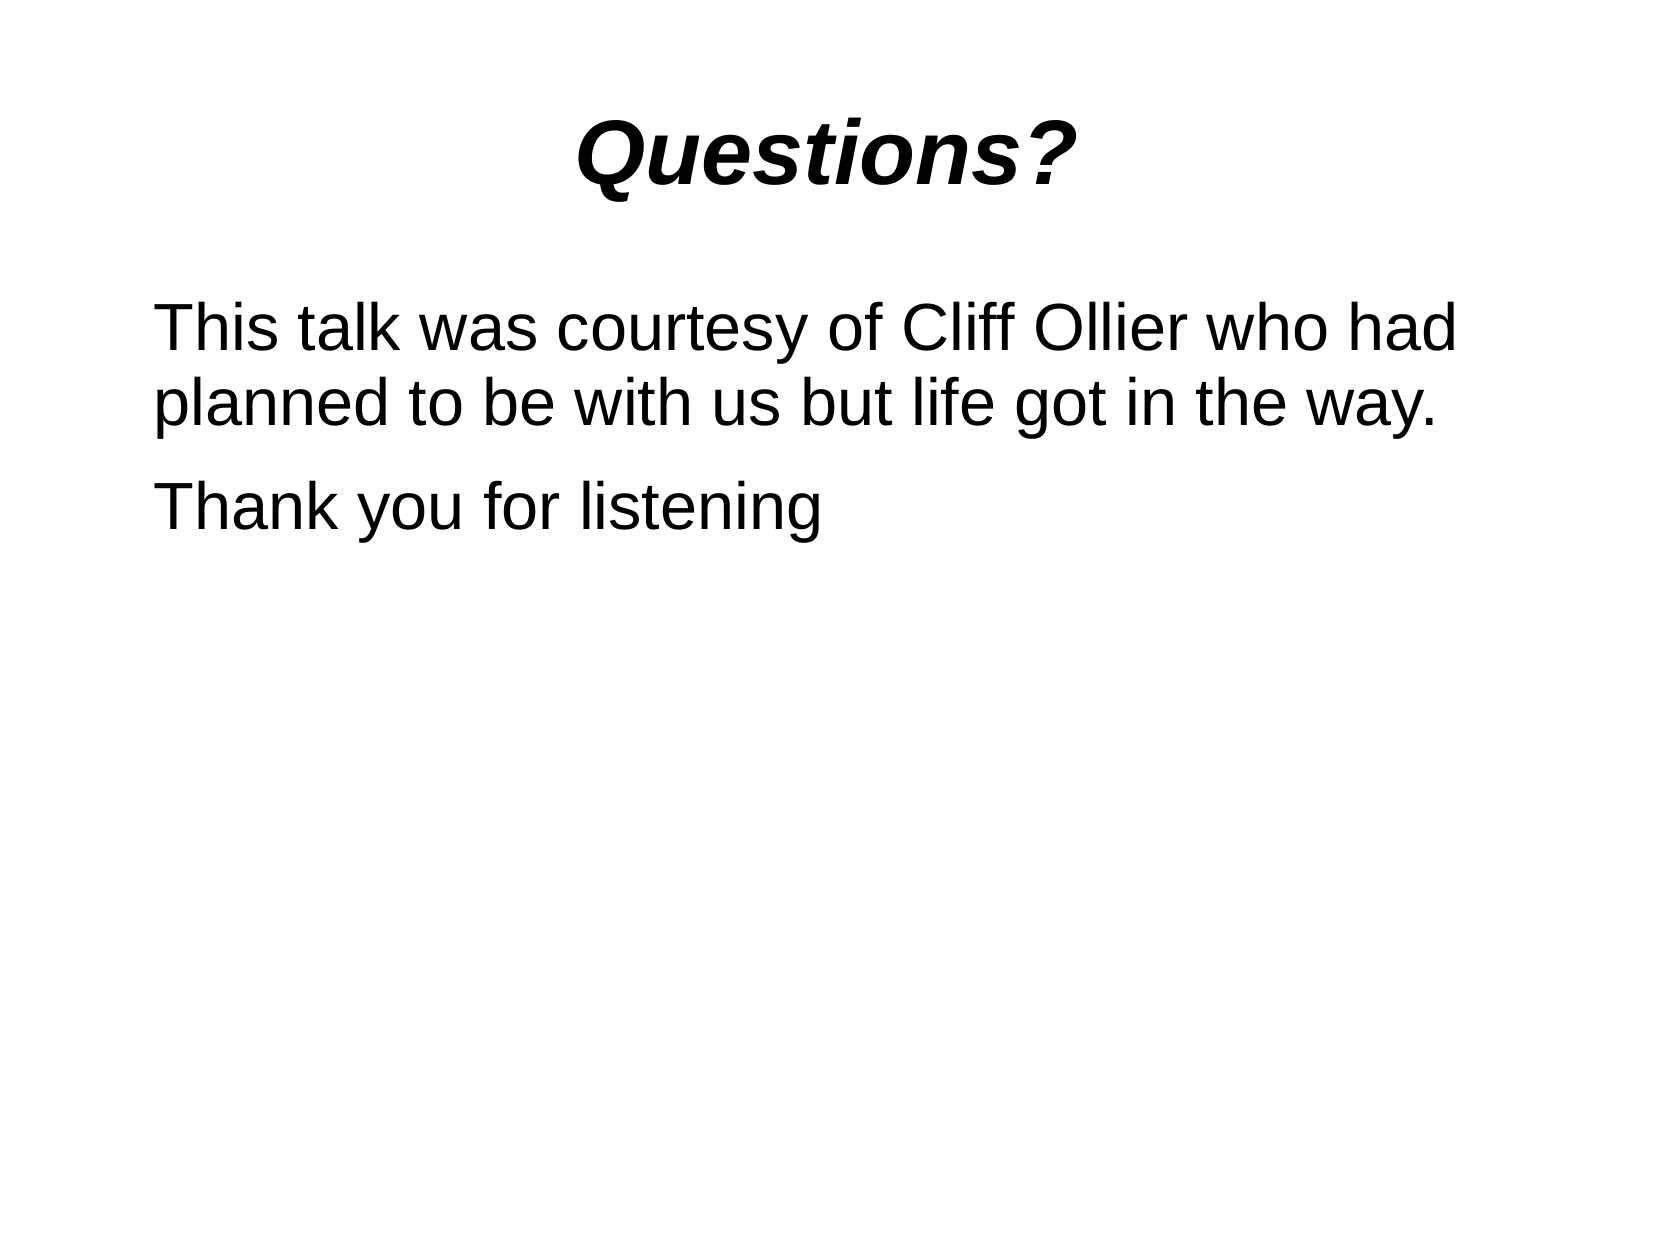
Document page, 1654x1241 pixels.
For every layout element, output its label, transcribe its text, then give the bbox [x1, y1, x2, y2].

list This talk was courtesy of Cliff Ollier who had planned to be with us but life got in the way. Thank you for listening [82, 290, 1571, 1010]
title Questions? [82, 49, 1571, 257]
